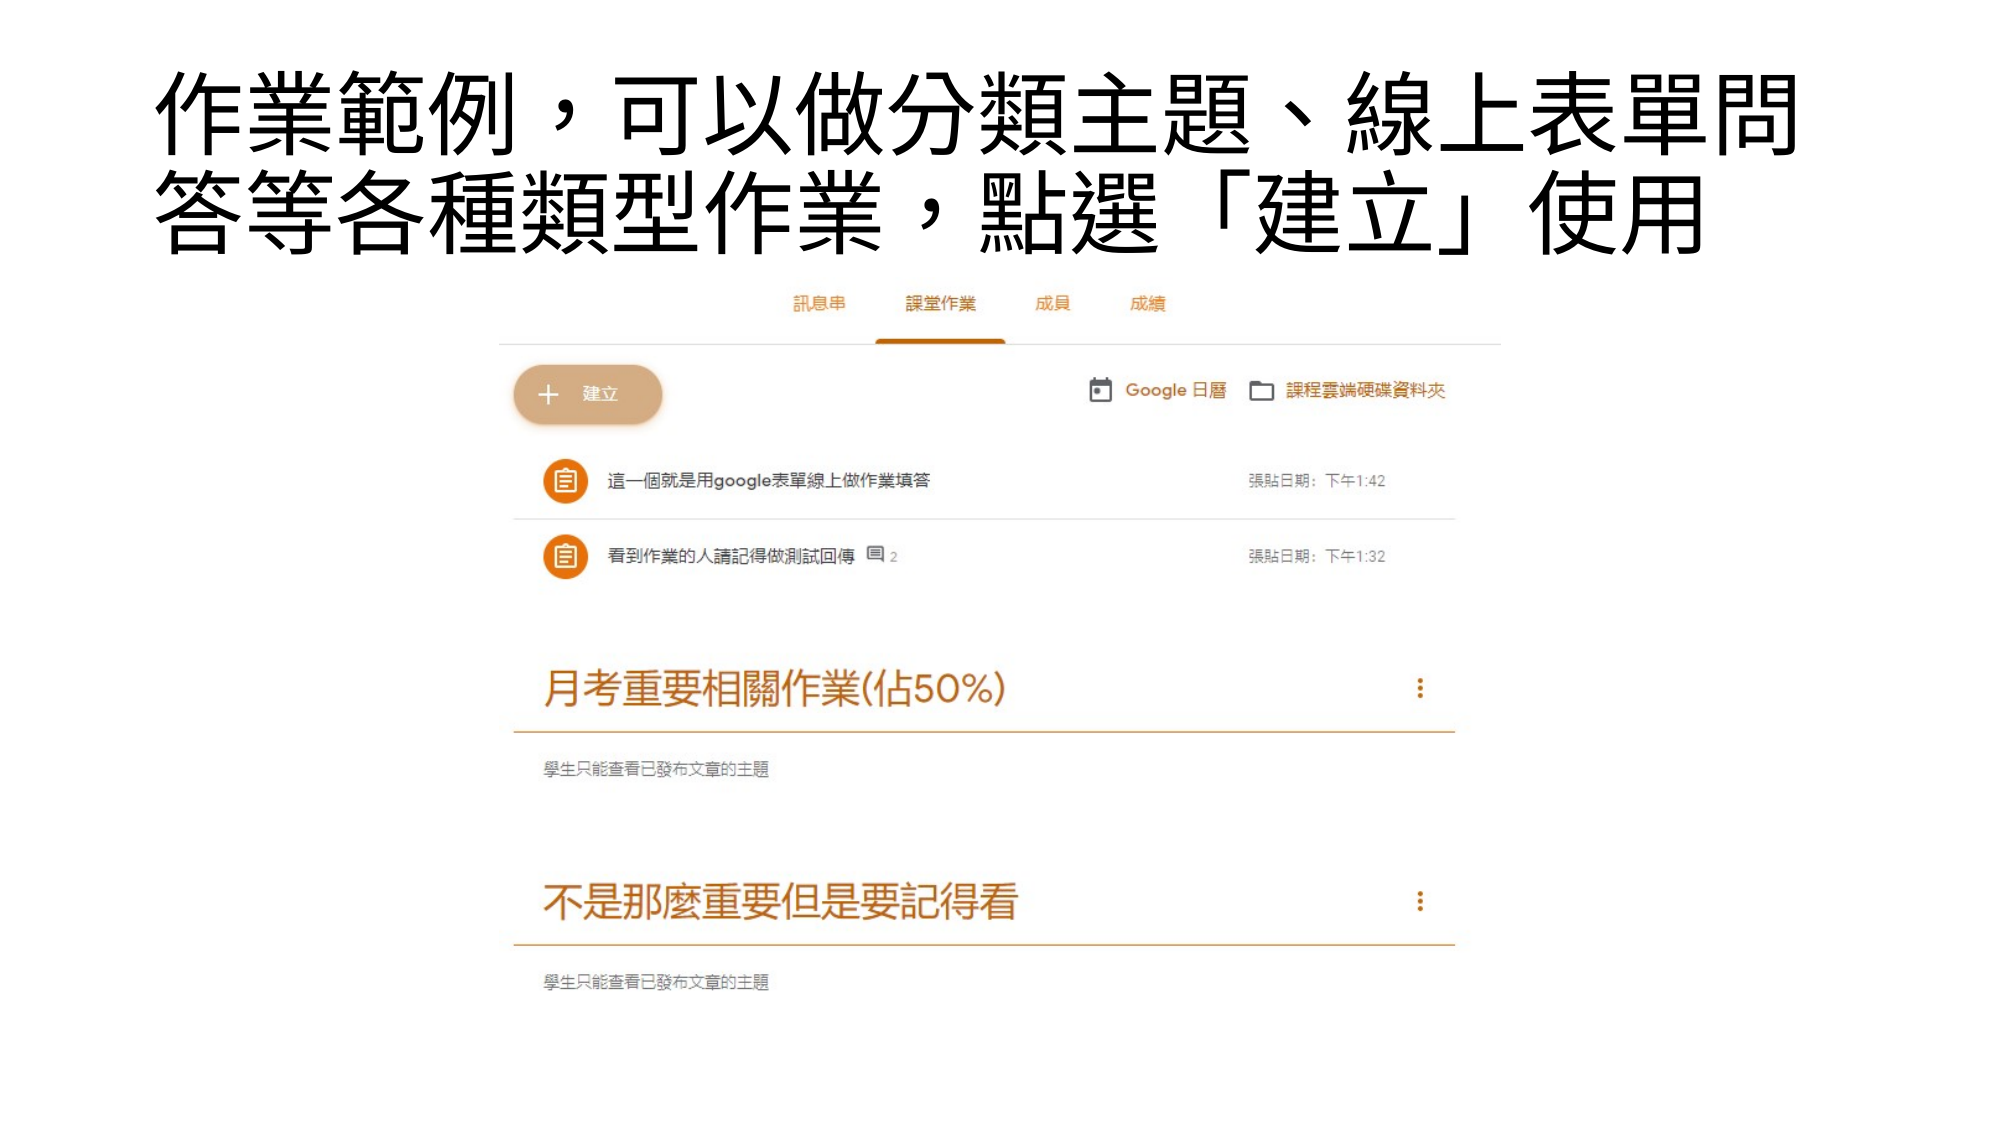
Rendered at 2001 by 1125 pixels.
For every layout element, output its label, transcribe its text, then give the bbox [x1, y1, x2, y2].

picture [499, 278, 1501, 1066]
title 作業範例，可以做分類主題、線上表單問答等各種類型作業，點選「建立」使用 [137, 59, 1863, 278]
